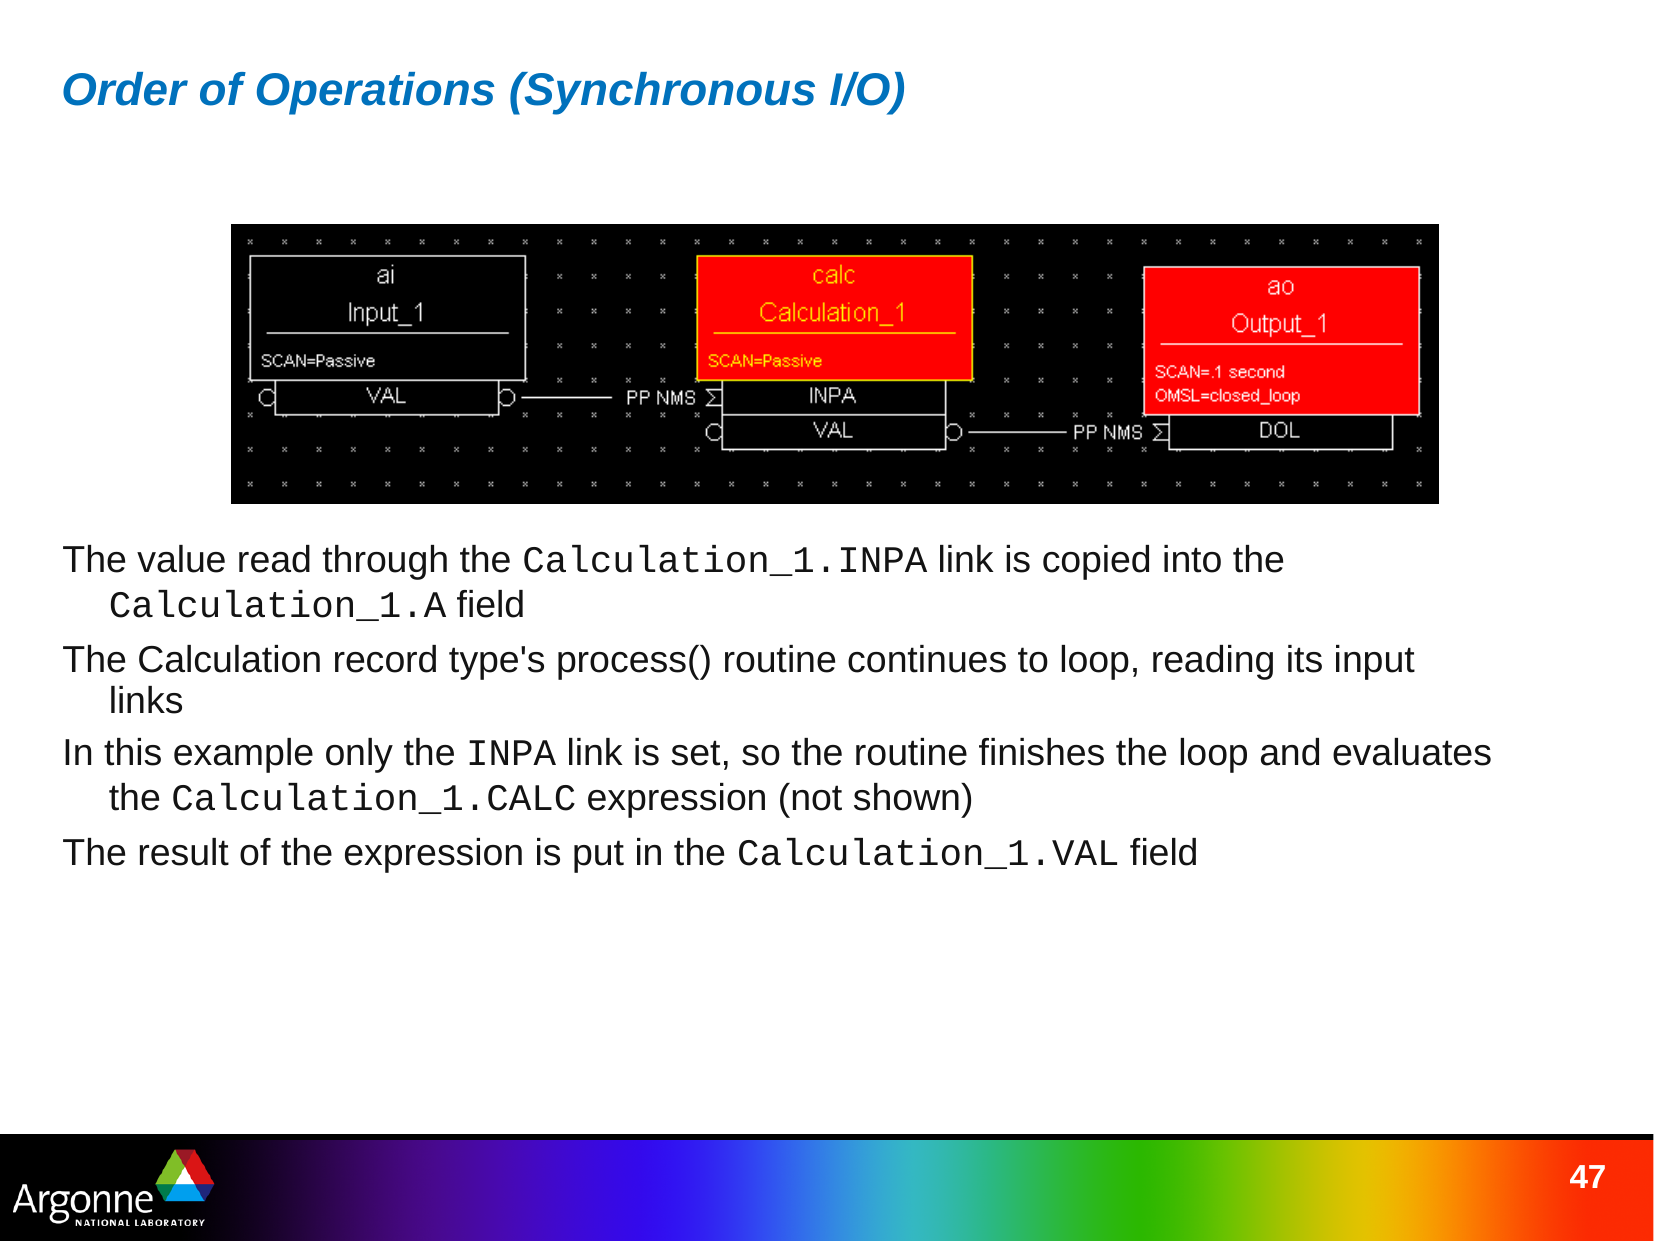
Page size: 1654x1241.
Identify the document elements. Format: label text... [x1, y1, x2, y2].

picture [0, 1134, 1654, 1241]
title Order of Operations (Synchronous I/O) [61, 56, 1500, 126]
list The value read through the Calculation_1.INPA link is copied into the Calculation_1.A field The Calculation record type's process() routine continues to loop, reading its input links In this example only the INPA link is set, so the routine finishes the loop and evaluates the Calculation_1.CALC expression (not shown) The result of the expression is put in the Calculation_1.VAL field [62, 538, 1498, 957]
picture [231, 224, 1439, 504]
